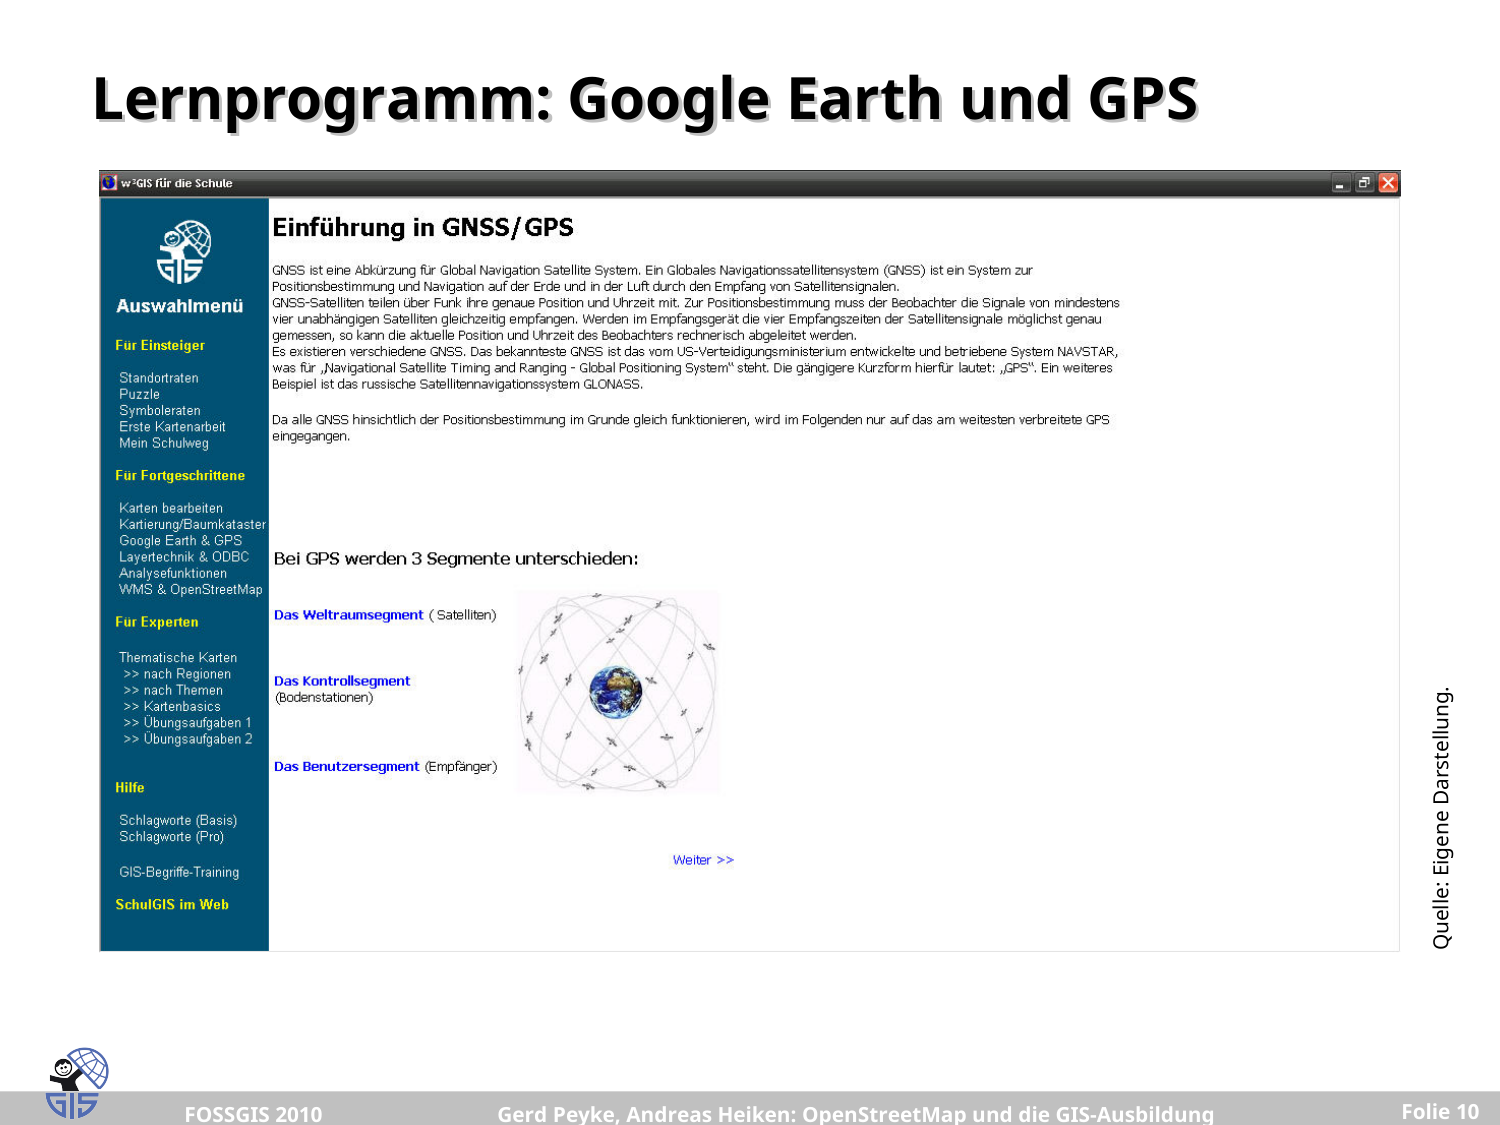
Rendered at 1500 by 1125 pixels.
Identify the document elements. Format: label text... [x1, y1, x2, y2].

title Lernprogramm: Google Earth und GPS [76, 45, 1331, 149]
picture [99, 170, 1401, 953]
text_box Quelle: Eigene Darstellung. [1419, 652, 1461, 966]
picture [44, 1047, 110, 1120]
